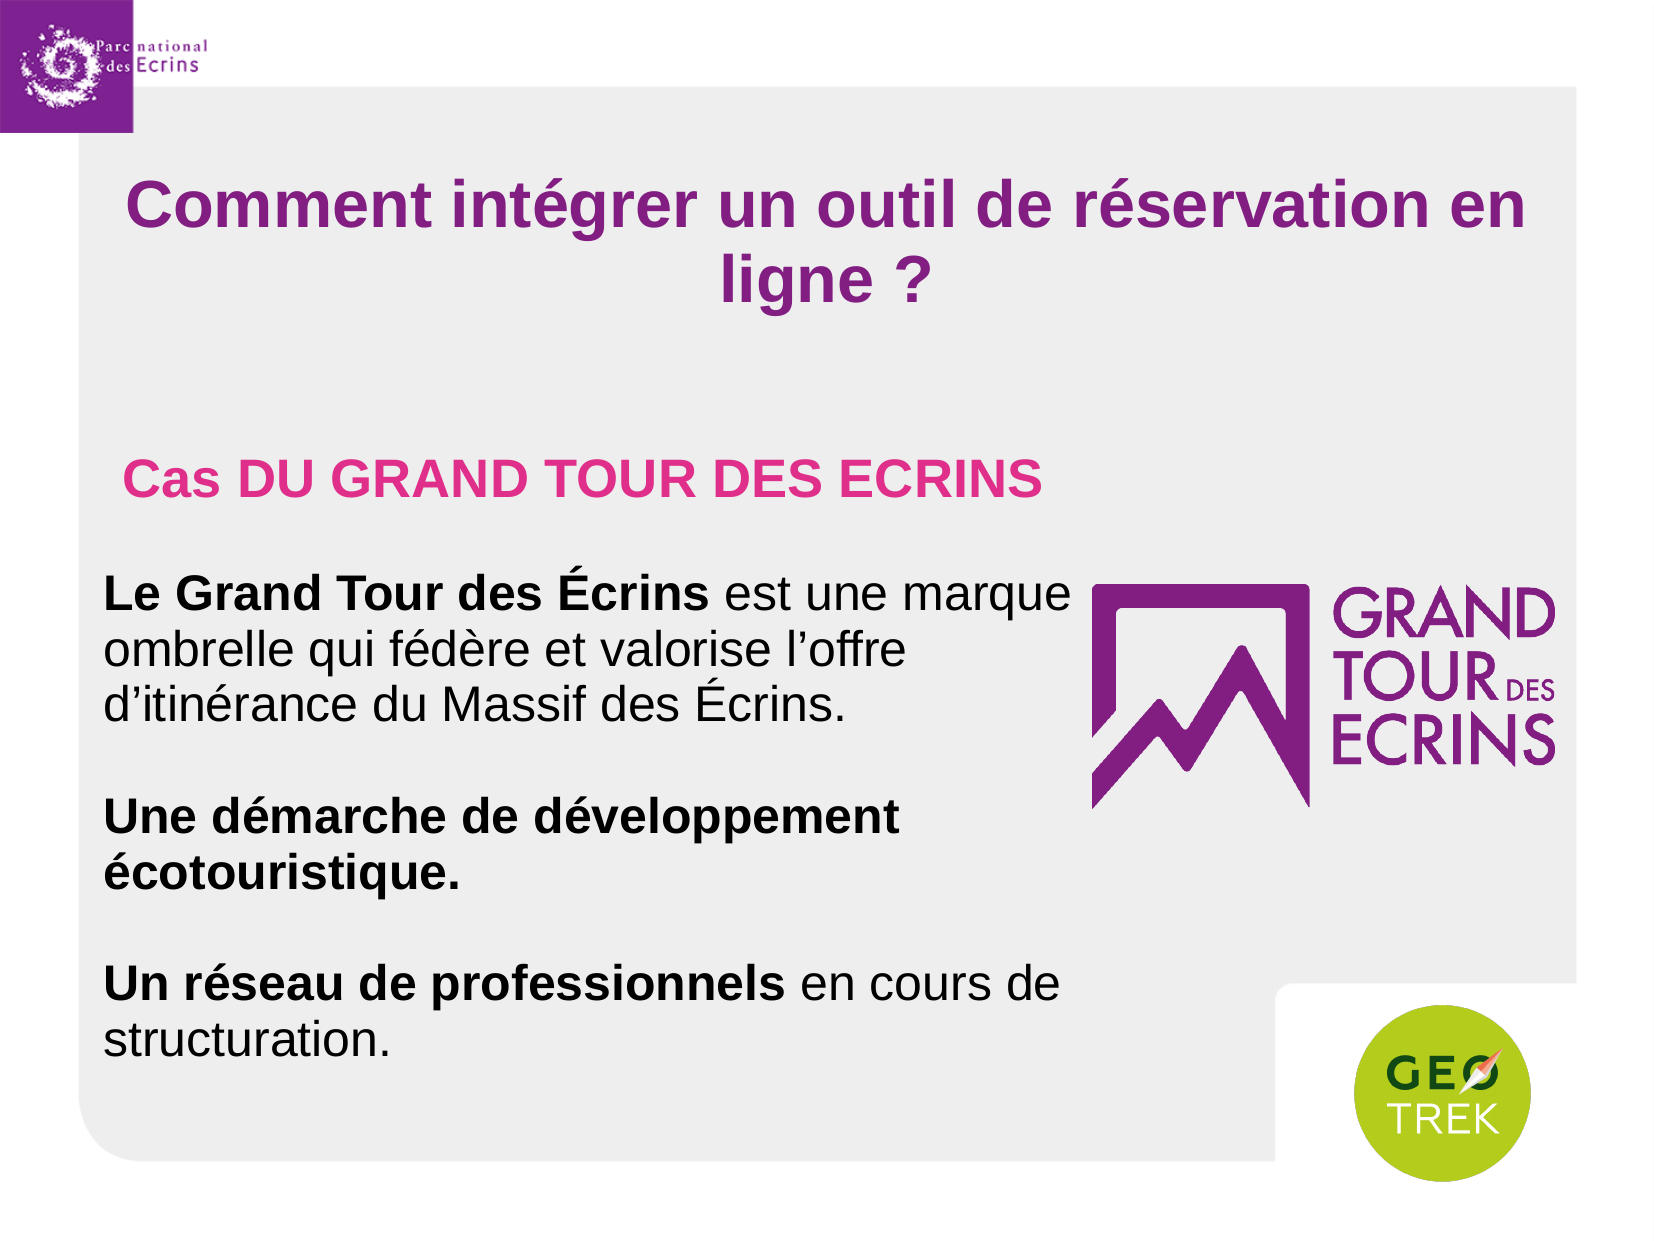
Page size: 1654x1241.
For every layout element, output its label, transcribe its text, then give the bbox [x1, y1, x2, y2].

title Comment intégrer un outil de réservation en ligne ? [82, 115, 1571, 368]
text_box Cas DU GRAND TOUR DES ECRINS Le Grand Tour des Écrins est une marque ombrelle qui fédère et valorise l’offre d’itinérance du Massif des Écrins. Une démarche de développement écotouristique. Un réseau de professionnels en cours de structuration. [88, 441, 1123, 1085]
picture [0, 0, 1654, 1241]
list [82, 402, 1571, 1122]
